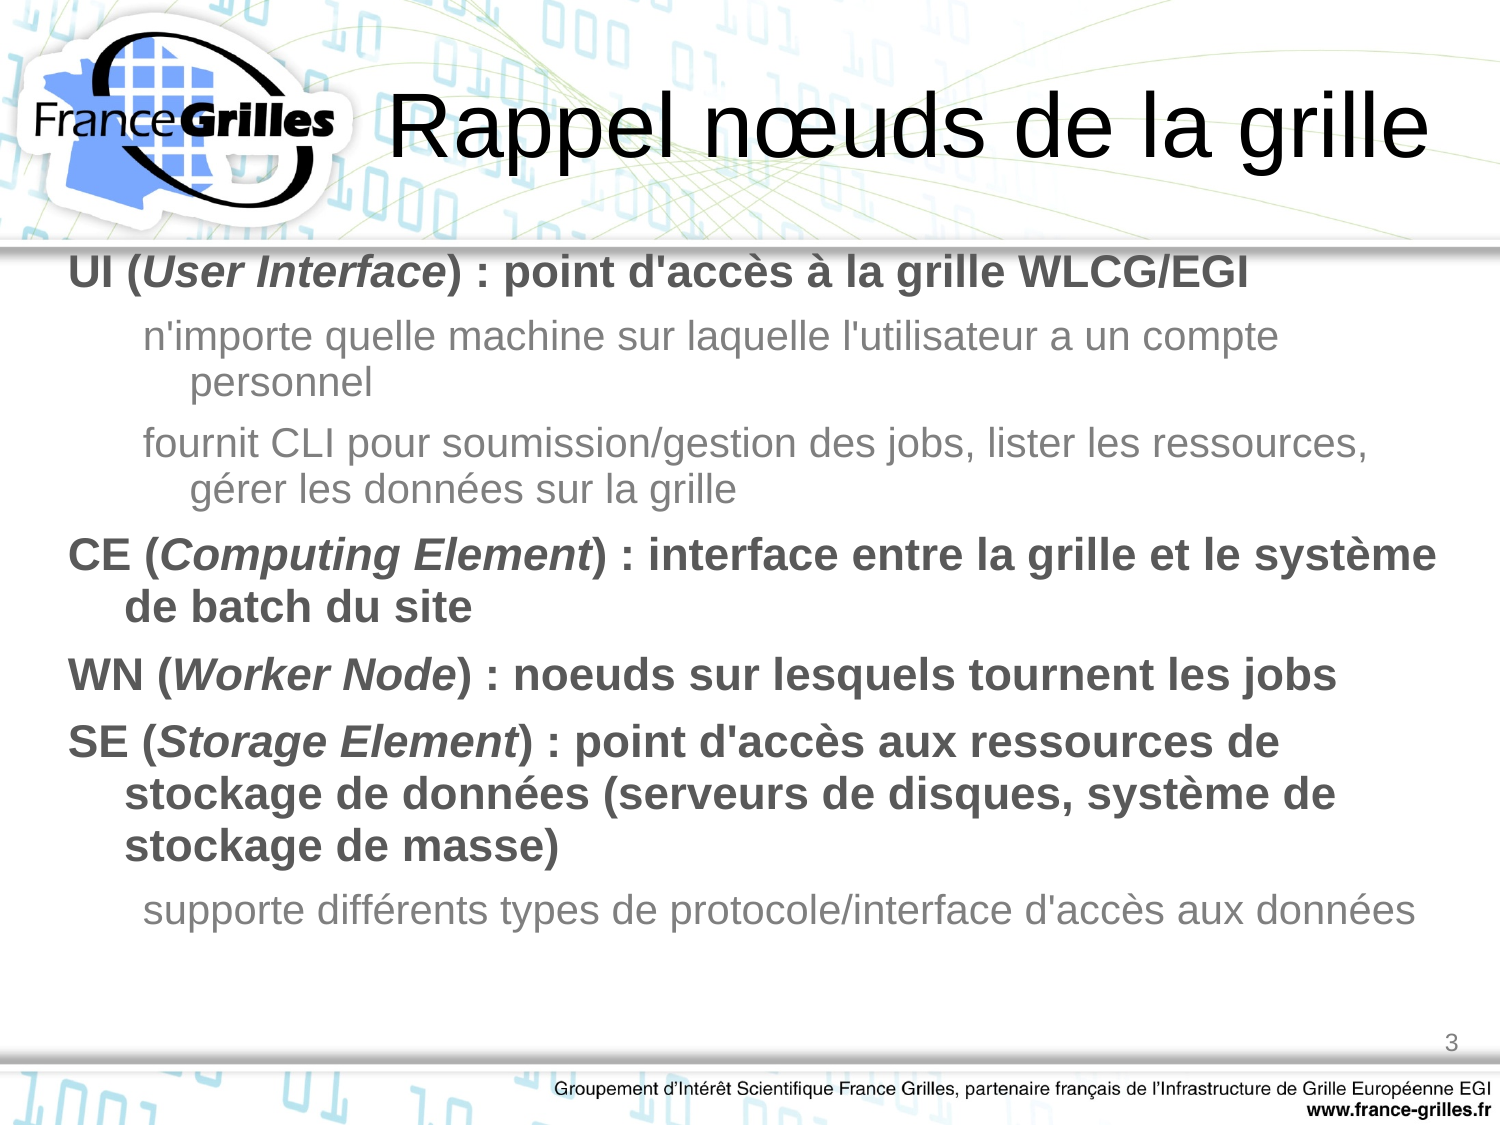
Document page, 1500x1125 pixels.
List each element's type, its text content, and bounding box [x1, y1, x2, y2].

picture [0, 0, 1500, 1125]
list UI (User Interface) : point d'accès à la grille WLCG/EGI n'importe quelle machine sur laquelle l'utilisateur a un compte personnel fournit CLI pour soumission/gestion des jobs, lister les ressources, gérer les données sur la grille CE (Computing Element) : interface entre la grille et le système de batch du site WN (Worker Node) : noeuds sur lesquels tournent les jobs SE (Storage Element) : point d'accès aux ressources de stockage de données (serveurs de disques, système de stockage de masse)‏ supporte différents types de protocole/interface d'accès aux données [53, 238, 1459, 1023]
title Rappel nœuds de la grille [372, 7, 1459, 238]
